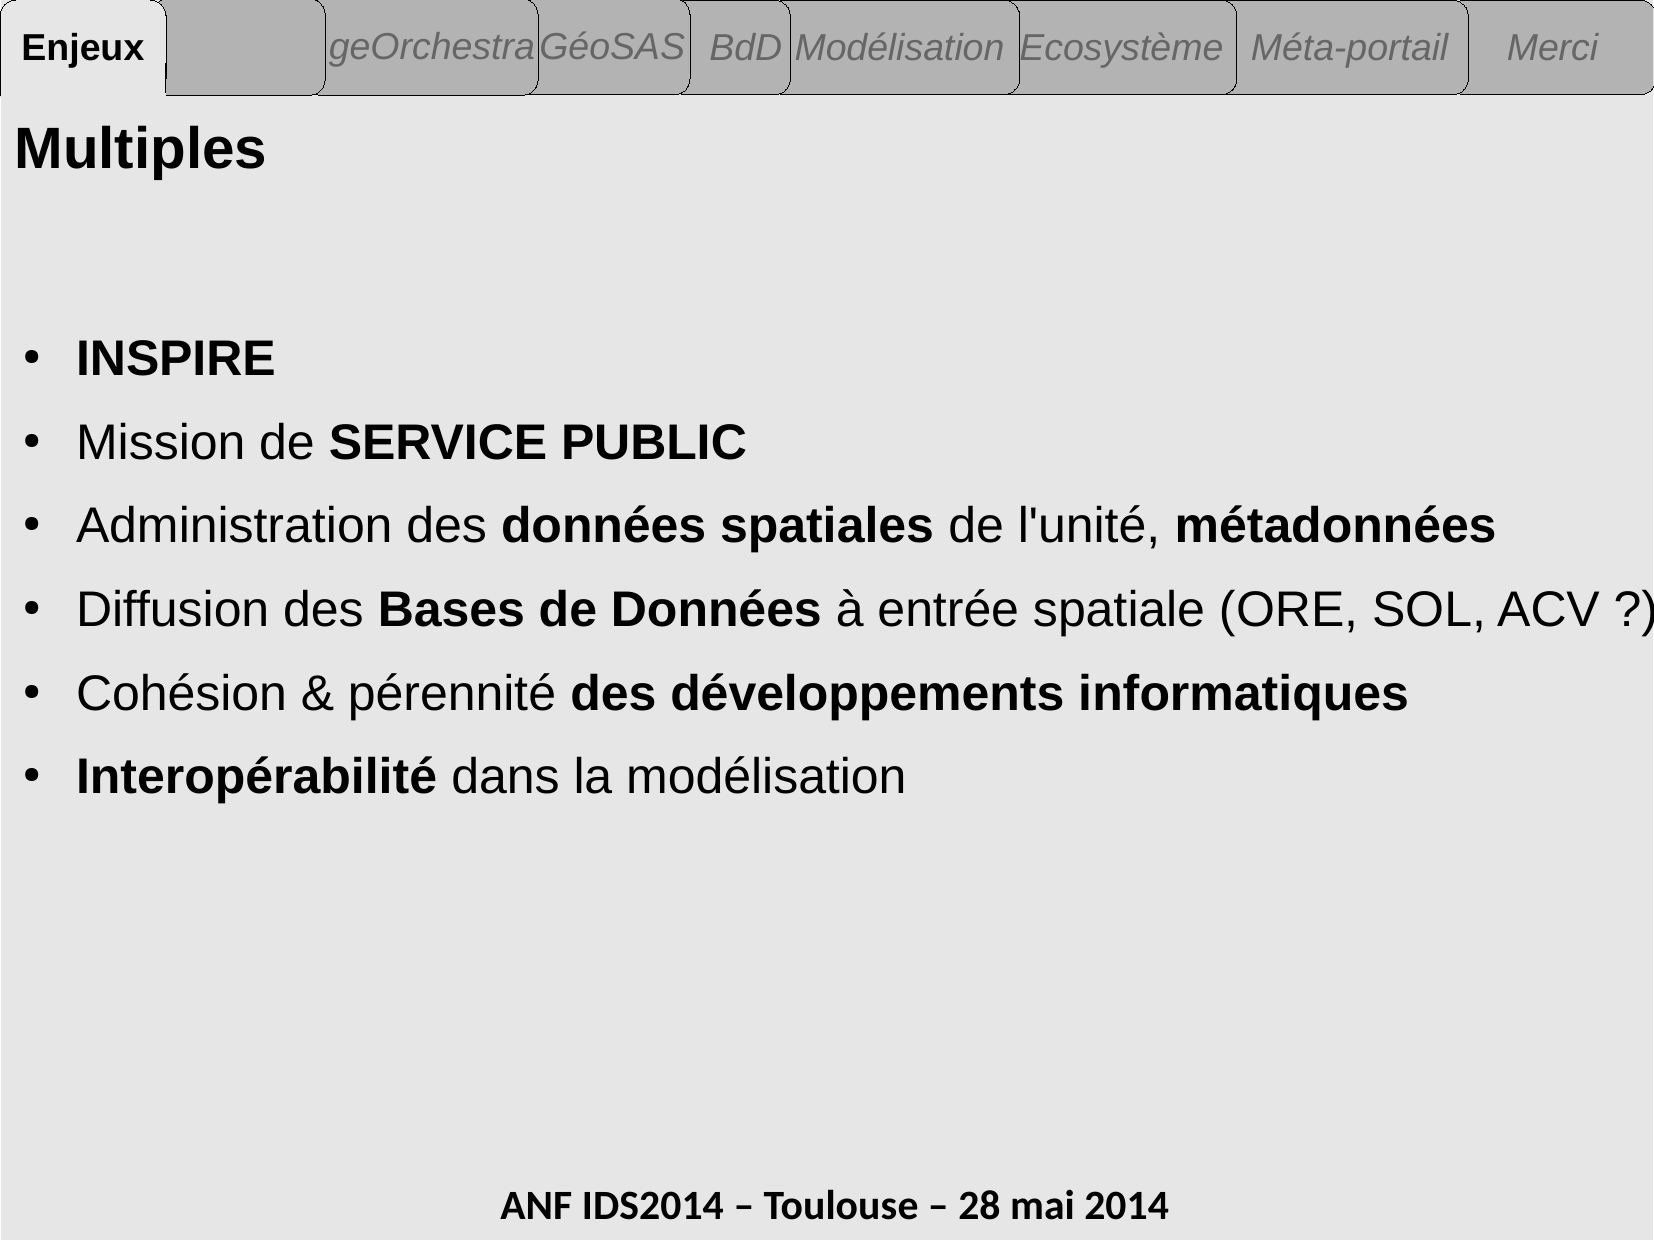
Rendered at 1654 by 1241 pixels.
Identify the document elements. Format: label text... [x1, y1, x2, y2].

text_box BdD [681, 0, 791, 95]
text_box Enjeux [0, 0, 167, 79]
text_box ANF IDS2014 – Toulouse – 28 mai 2014 [390, 1181, 1289, 1241]
text_box geOrchestra [316, 0, 539, 96]
text_box GéoSAS [529, 0, 691, 95]
text_box Méta-portail [1226, 0, 1469, 95]
text_box [0, 0, 326, 98]
text_box INSPIRE Mission de SERVICE PUBLIC Administration des données spatiales de l'unité, métadonnées Diffusion des Bases de Données à entrée spatiale (ORE, SOL, ACV ?) Cohésion & pérennité des développements informatiques Interopérabilité dans la modélisation [0, 239, 1654, 993]
text_box Multiples [0, 108, 294, 257]
text_box Ecosystème [1008, 0, 1237, 95]
text_box Merci [1459, 0, 1654, 95]
text_box Modélisation [780, 0, 1020, 95]
